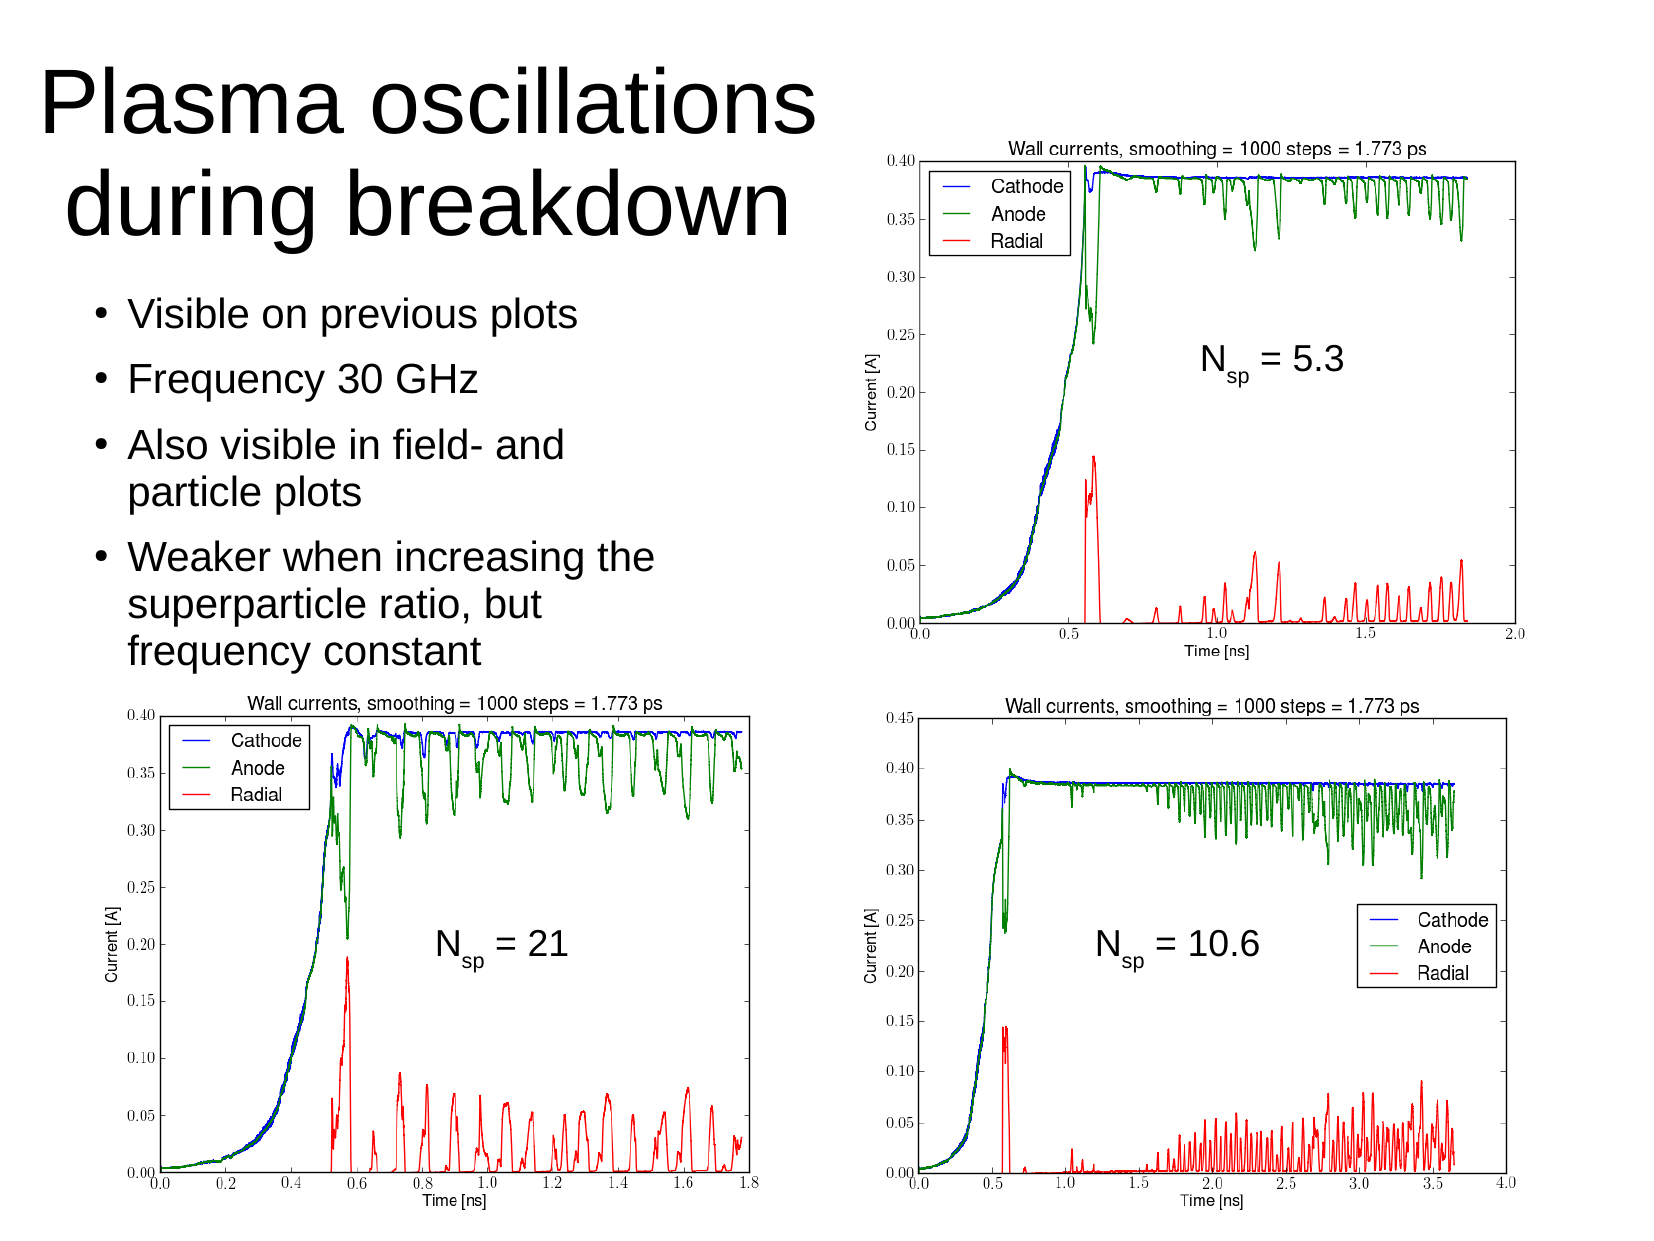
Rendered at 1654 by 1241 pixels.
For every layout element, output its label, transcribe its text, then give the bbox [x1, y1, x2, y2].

text_box Nsp = 10.6 [1080, 915, 1306, 981]
list Visible on previous plots Frequency 30 GHz Also visible in field- and particle plots Weaker when increasing the superparticle ratio, but frequency constant [82, 290, 809, 681]
text_box Nsp = 21 [420, 915, 646, 981]
title Plasma oscillations during breakdown [35, 49, 823, 257]
text_box Nsp = 5.3 [1185, 330, 1411, 396]
picture [65, 104, 1592, 1231]
